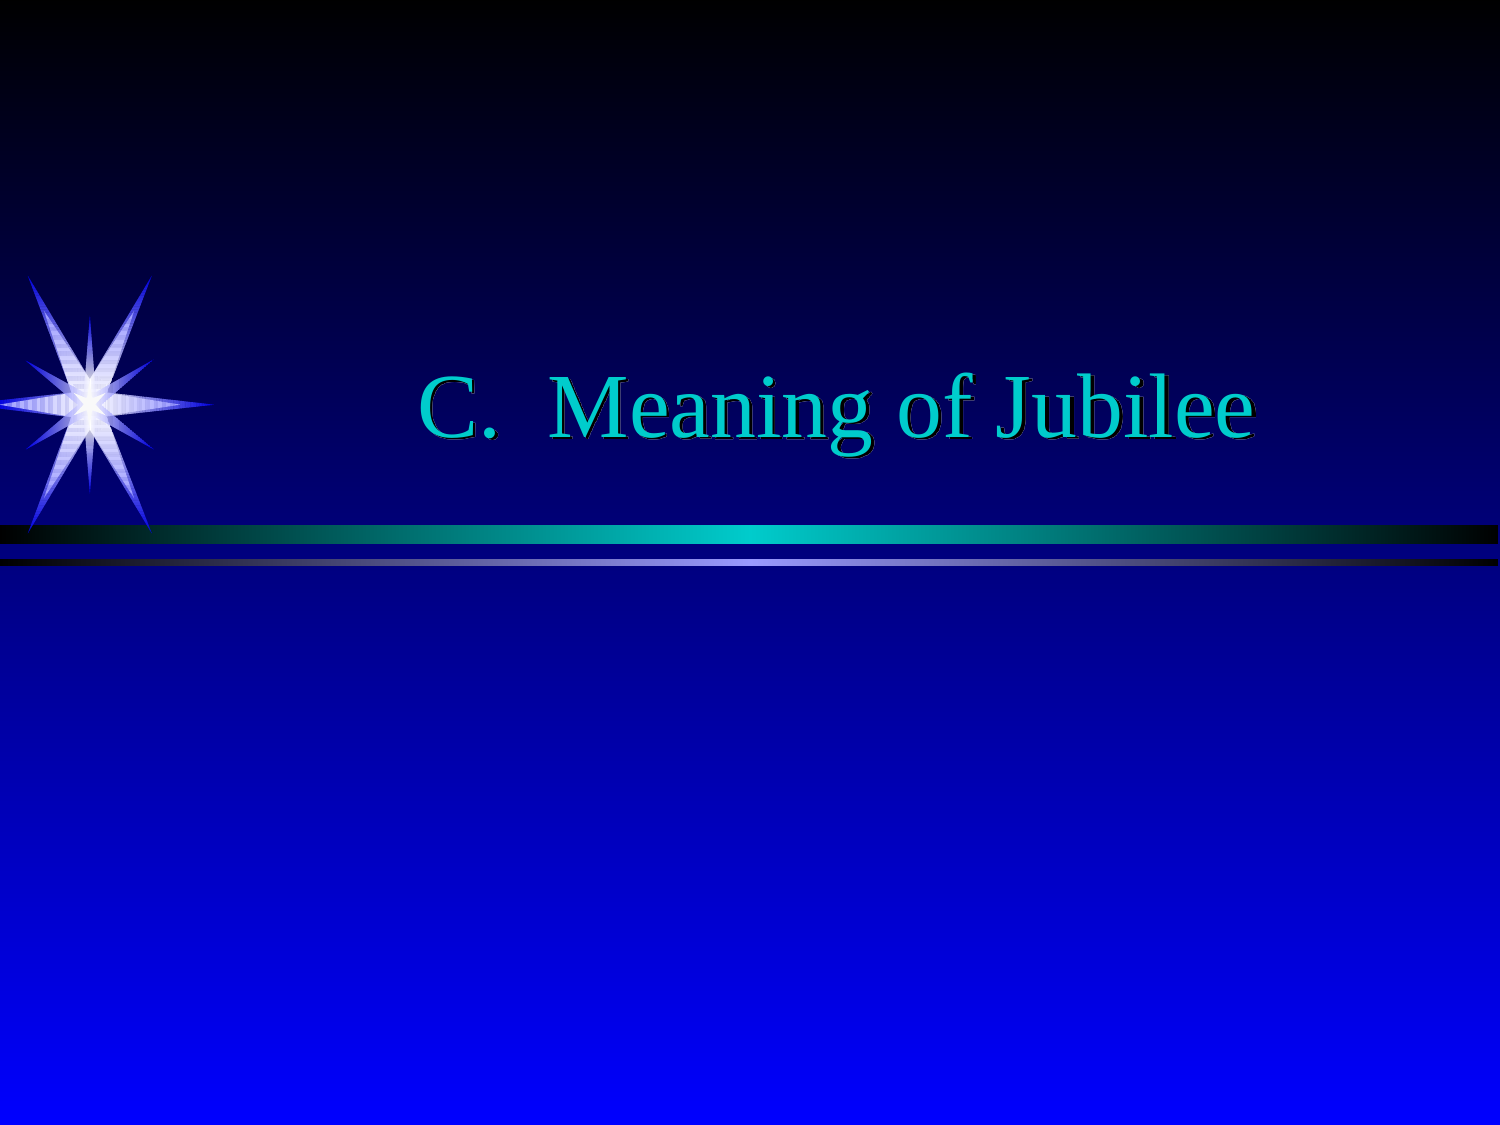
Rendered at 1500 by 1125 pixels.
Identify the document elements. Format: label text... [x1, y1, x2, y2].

text_box 3 [35, 506, 45, 512]
text_box 3 [135, 506, 144, 512]
text_box 3 [187, 401, 193, 408]
text_box 3 [135, 297, 144, 303]
title C. Meaning of Jubilee [200, 312, 1476, 501]
text_box 3 [35, 297, 45, 303]
